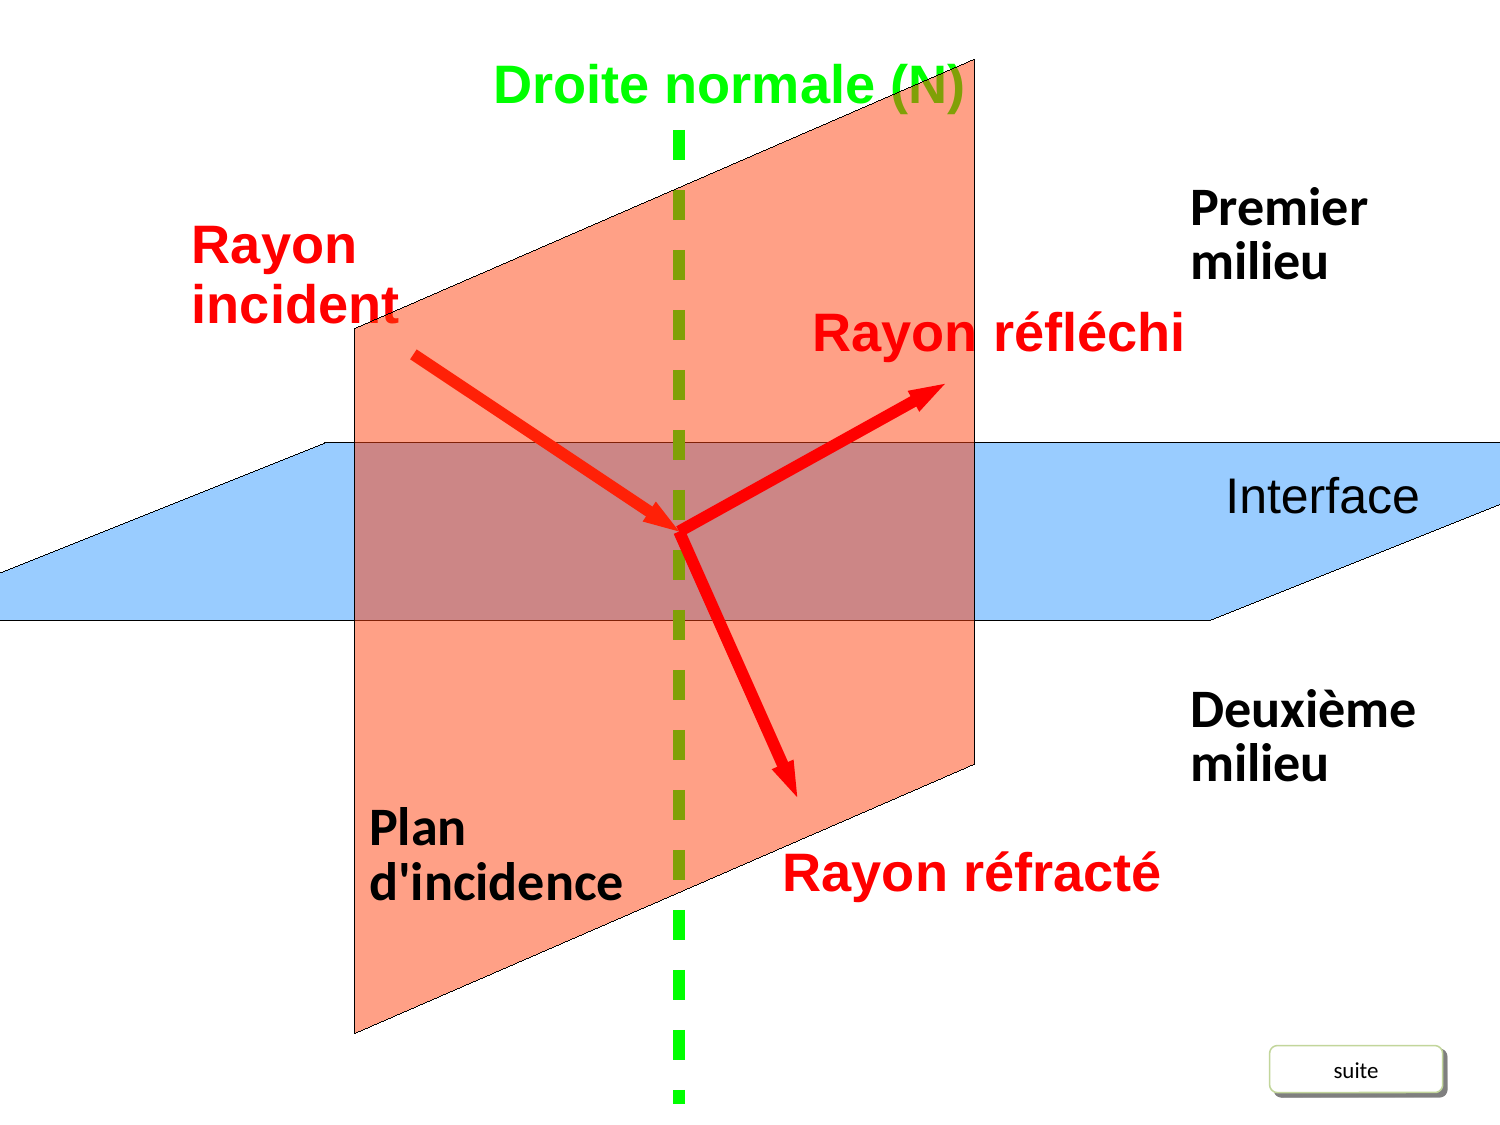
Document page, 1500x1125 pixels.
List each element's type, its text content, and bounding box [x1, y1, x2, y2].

text_box [0, 59, 1500, 893]
text_box Rayon incident [177, 206, 591, 346]
text_box Droite normale (N) [478, 47, 1010, 125]
text_box Premier milieu [1175, 177, 1500, 325]
text_box Rayon réfracté [767, 835, 1182, 913]
text_box Interface [1210, 460, 1500, 532]
text_box [354, 945, 559, 1034]
text_box suite [1269, 1045, 1443, 1093]
text_box Deuxième milieu [1175, 679, 1500, 827]
text_box Rayon réfléchi [797, 295, 1211, 373]
text_box Plan d'incidence [354, 797, 680, 945]
